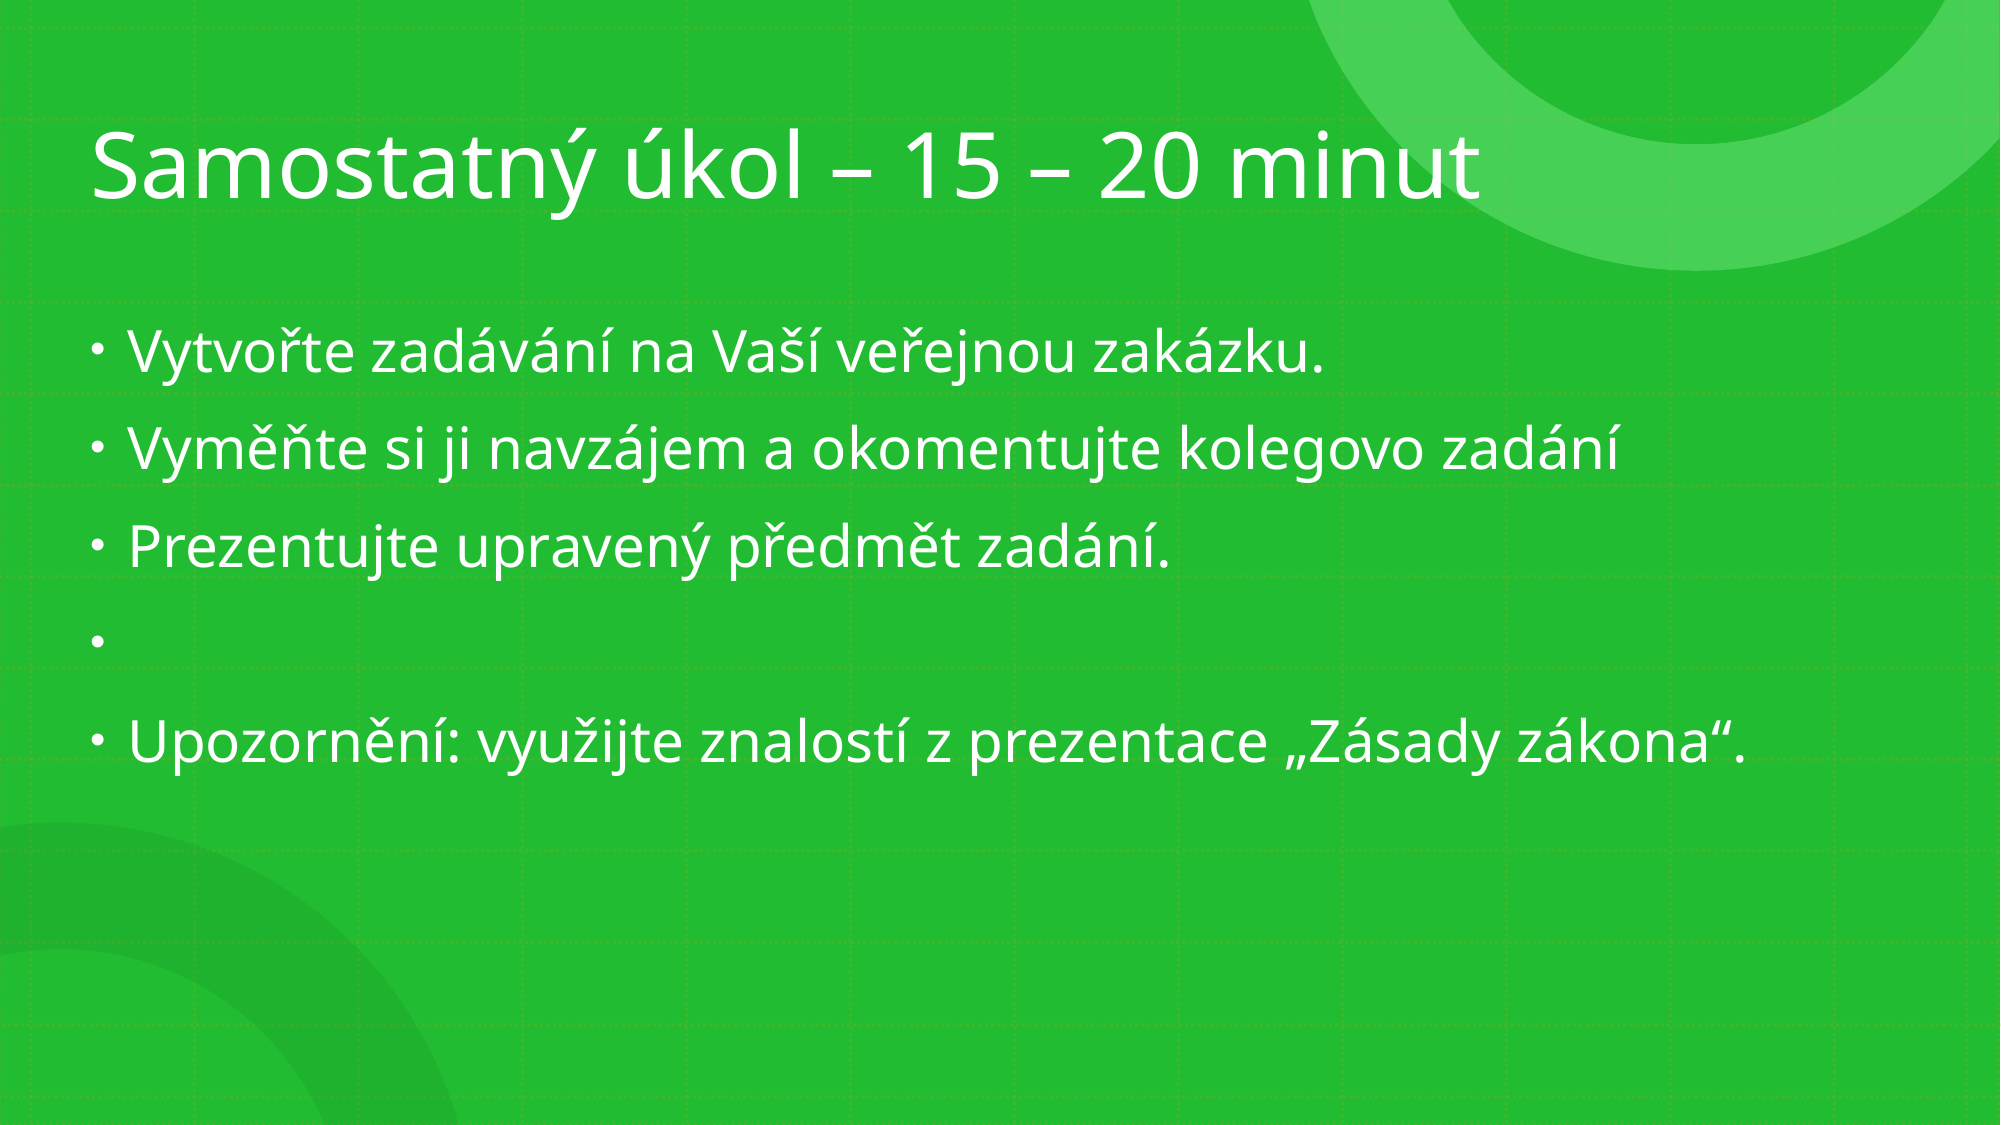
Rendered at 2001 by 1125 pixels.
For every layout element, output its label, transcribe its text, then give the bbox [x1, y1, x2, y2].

list Vytvořte zadávání na Vaší veřejnou zakázku. Vyměňte si ji navzájem a okomentujte kolegovo zadání Prezentujte upravený předmět zadání. Upozornění: využijte znalostí z prezentace „Zásady zákona“. [75, 299, 1835, 1014]
title Samostatný úkol – 15 – 20 minut [75, 59, 1835, 278]
